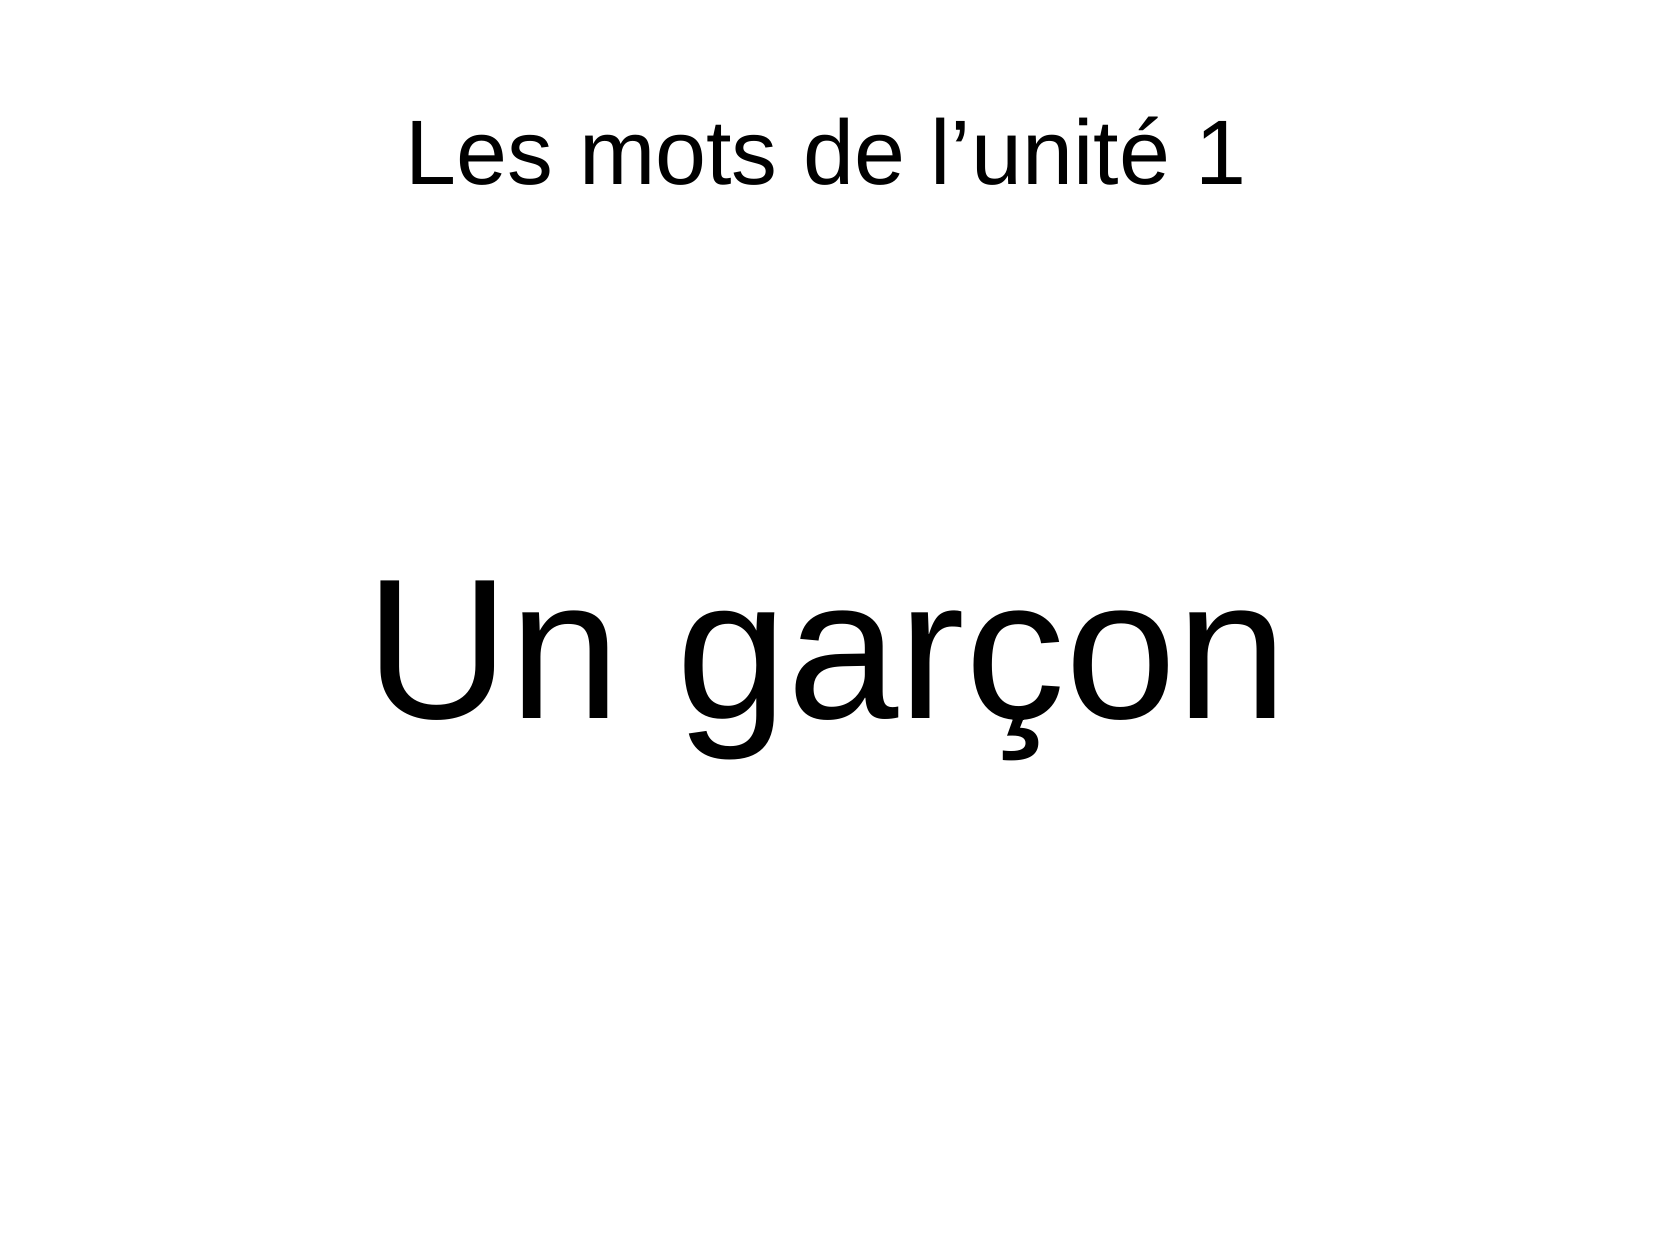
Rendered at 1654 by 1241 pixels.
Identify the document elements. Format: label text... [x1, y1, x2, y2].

subtitle Un garçon [82, 290, 1571, 1010]
title Les mots de l’unité 1 [82, 49, 1571, 257]
